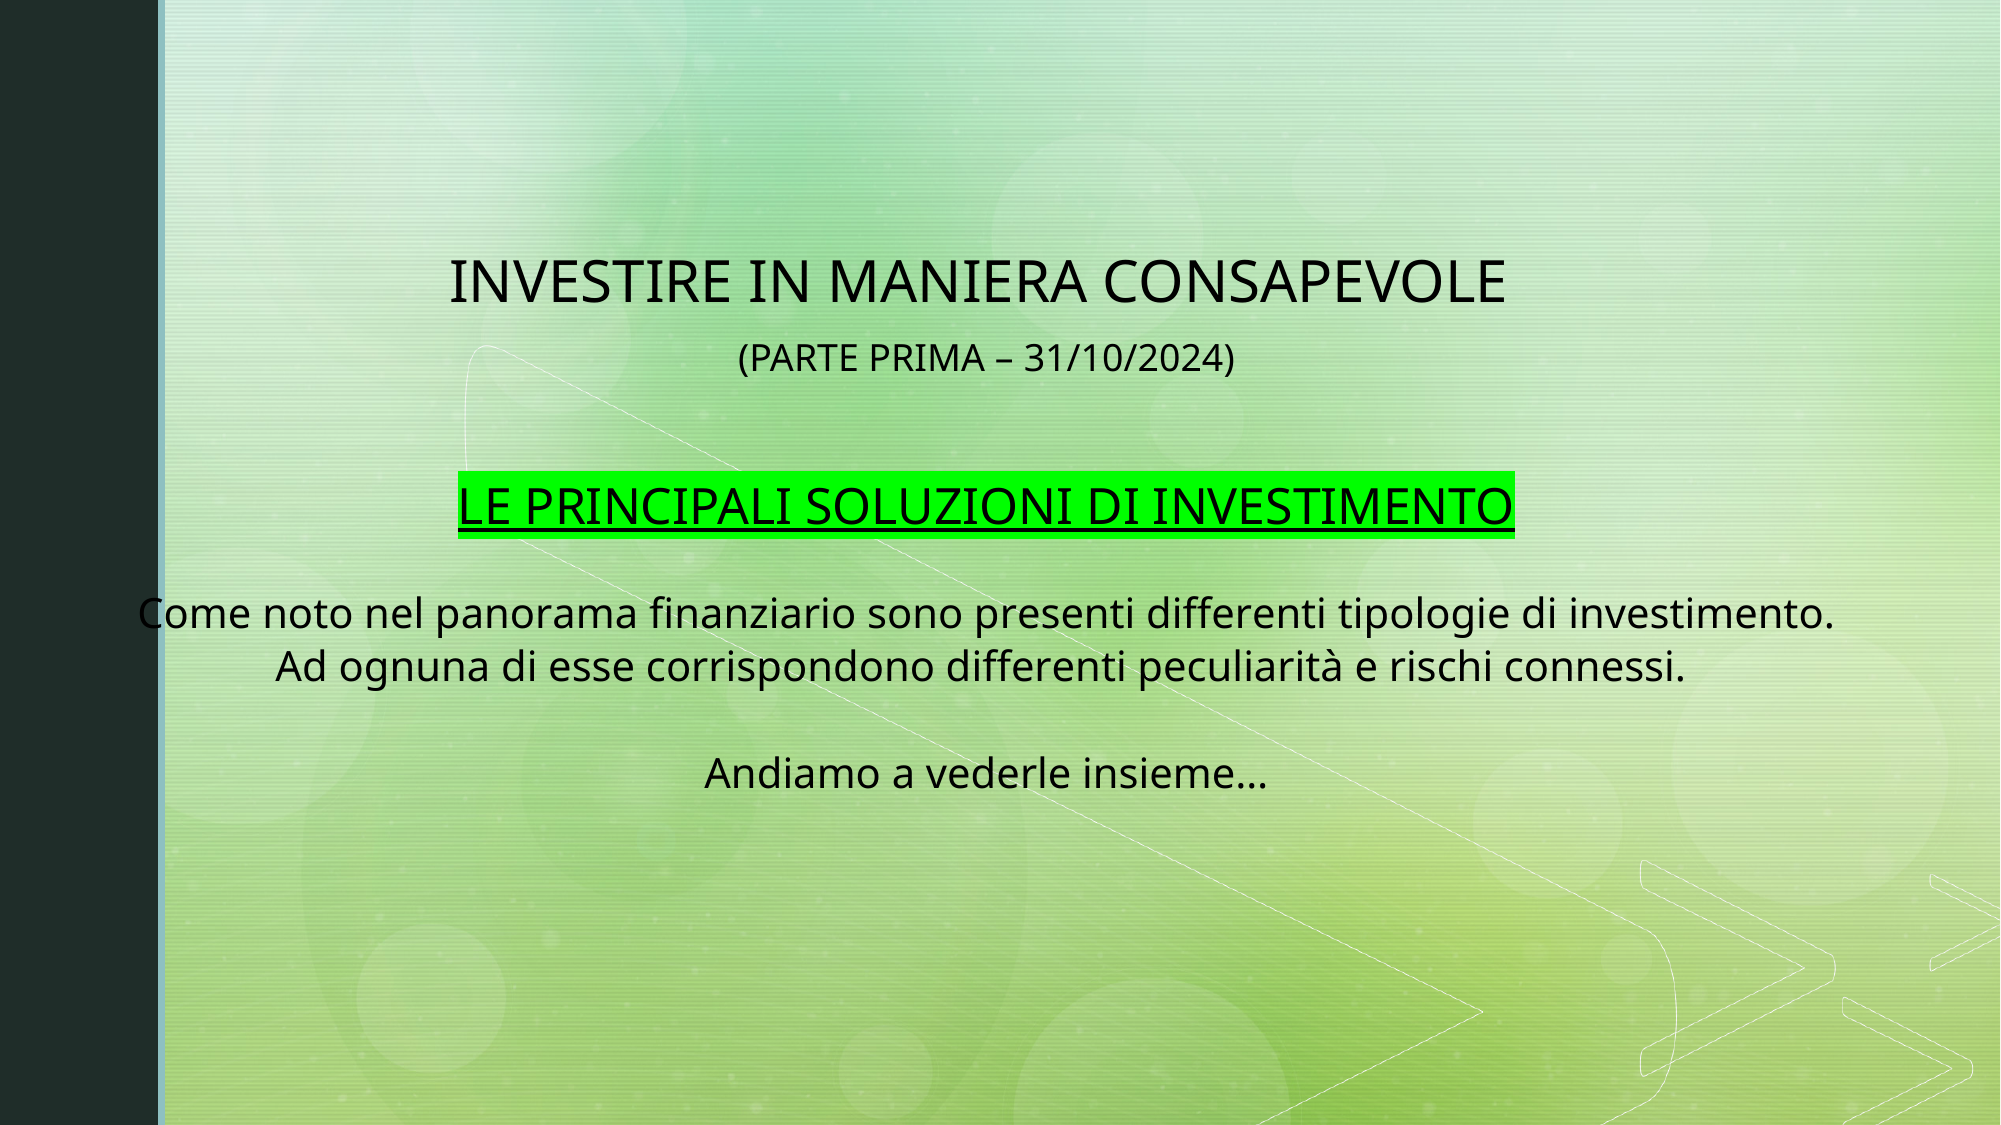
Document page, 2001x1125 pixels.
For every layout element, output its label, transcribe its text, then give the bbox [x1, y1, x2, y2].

text_box INVESTIRE IN MANIERA CONSAPEVOLE (PARTE PRIMA – 31/10/2024) LE PRINCIPALI SOLUZIONI DI INVESTIMENTO Come noto nel panorama finanziario sono presenti differenti tipologie di investimento. Ad ognuna di esse corrispondono differenti peculiarità e rischi connessi. Andiamo a vederle insieme… [122, 231, 1876, 808]
